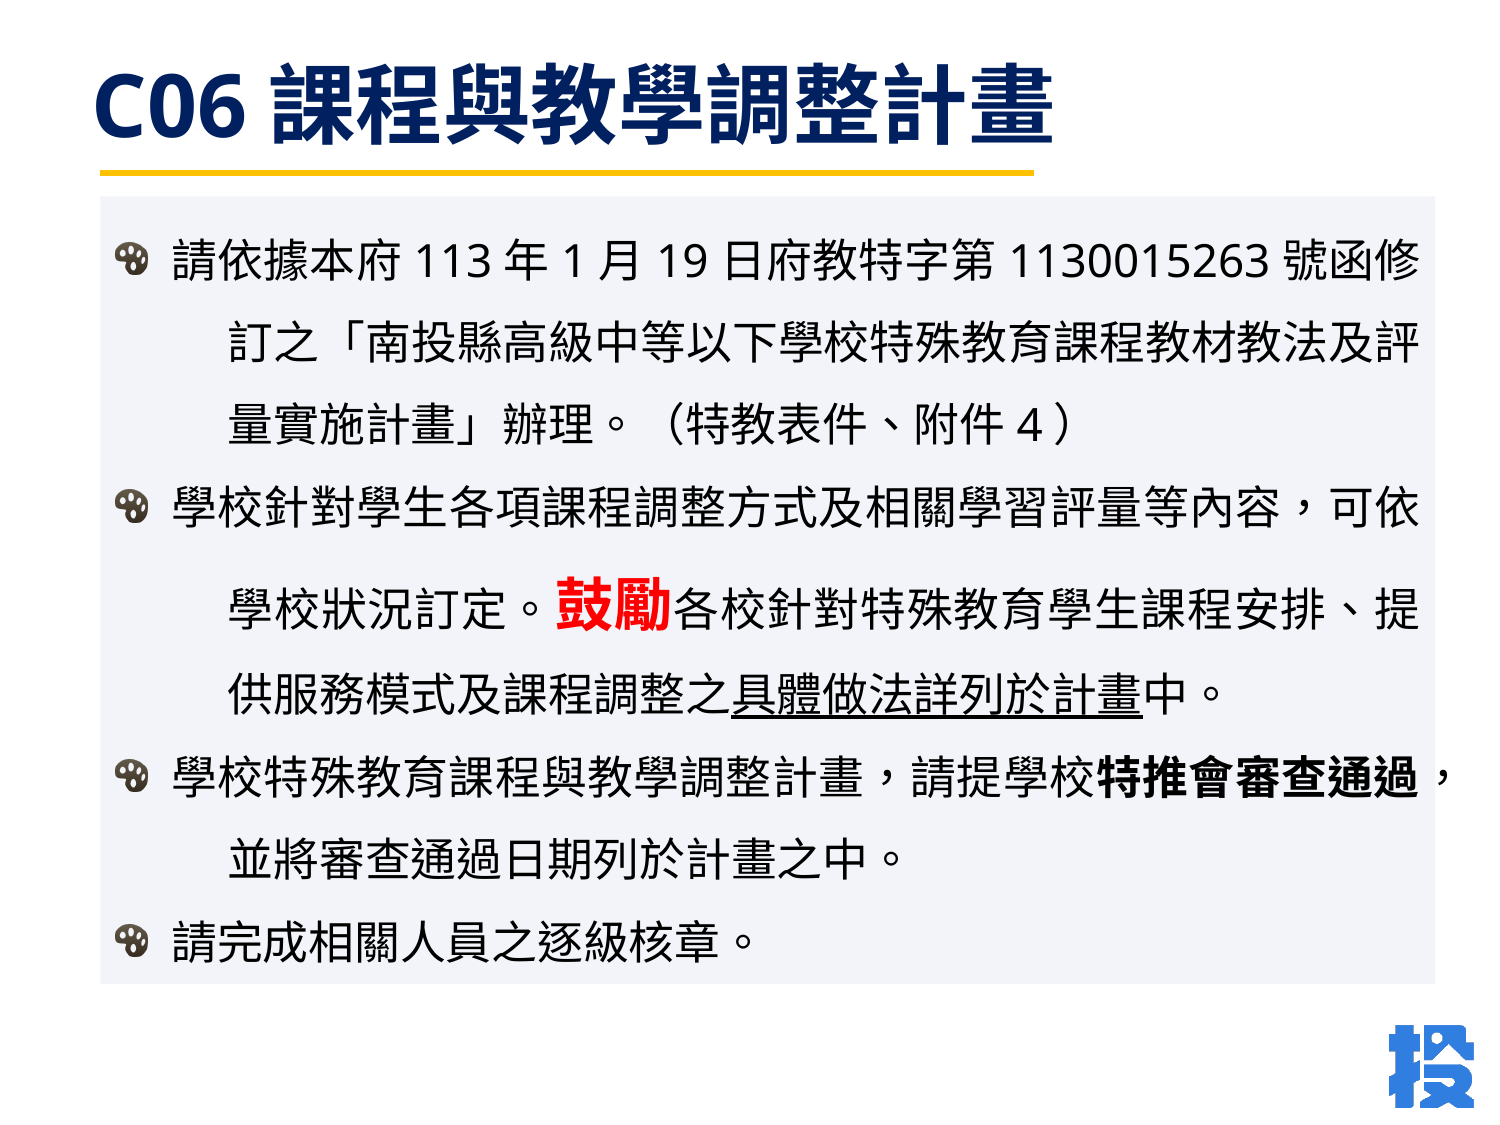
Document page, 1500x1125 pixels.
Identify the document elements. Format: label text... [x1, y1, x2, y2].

text_box C06課程與教學調整計畫 [76, 42, 1067, 164]
text_box 請依據本府113年1月19日府教特字第1130015263號函修訂之「南投縣高級中等以下學校特殊教育課程教材教法及評量實施計畫」辦理。（特教表件、附件4） 學校針對學生各項課程調整方式及相關學習評量等內容，可依學校狀況訂定。鼓勵各校針對特殊教育學生課程安排、提供服務模式及課程調整之具體做法詳列於計畫中。 學校特殊教育課程與教學調整計畫，請提學校特推會審查通過，並將審查通過日期列於計畫之中。 請完成相關人員之逐級核章。 [100, 196, 1436, 984]
picture [1362, 997, 1500, 1125]
